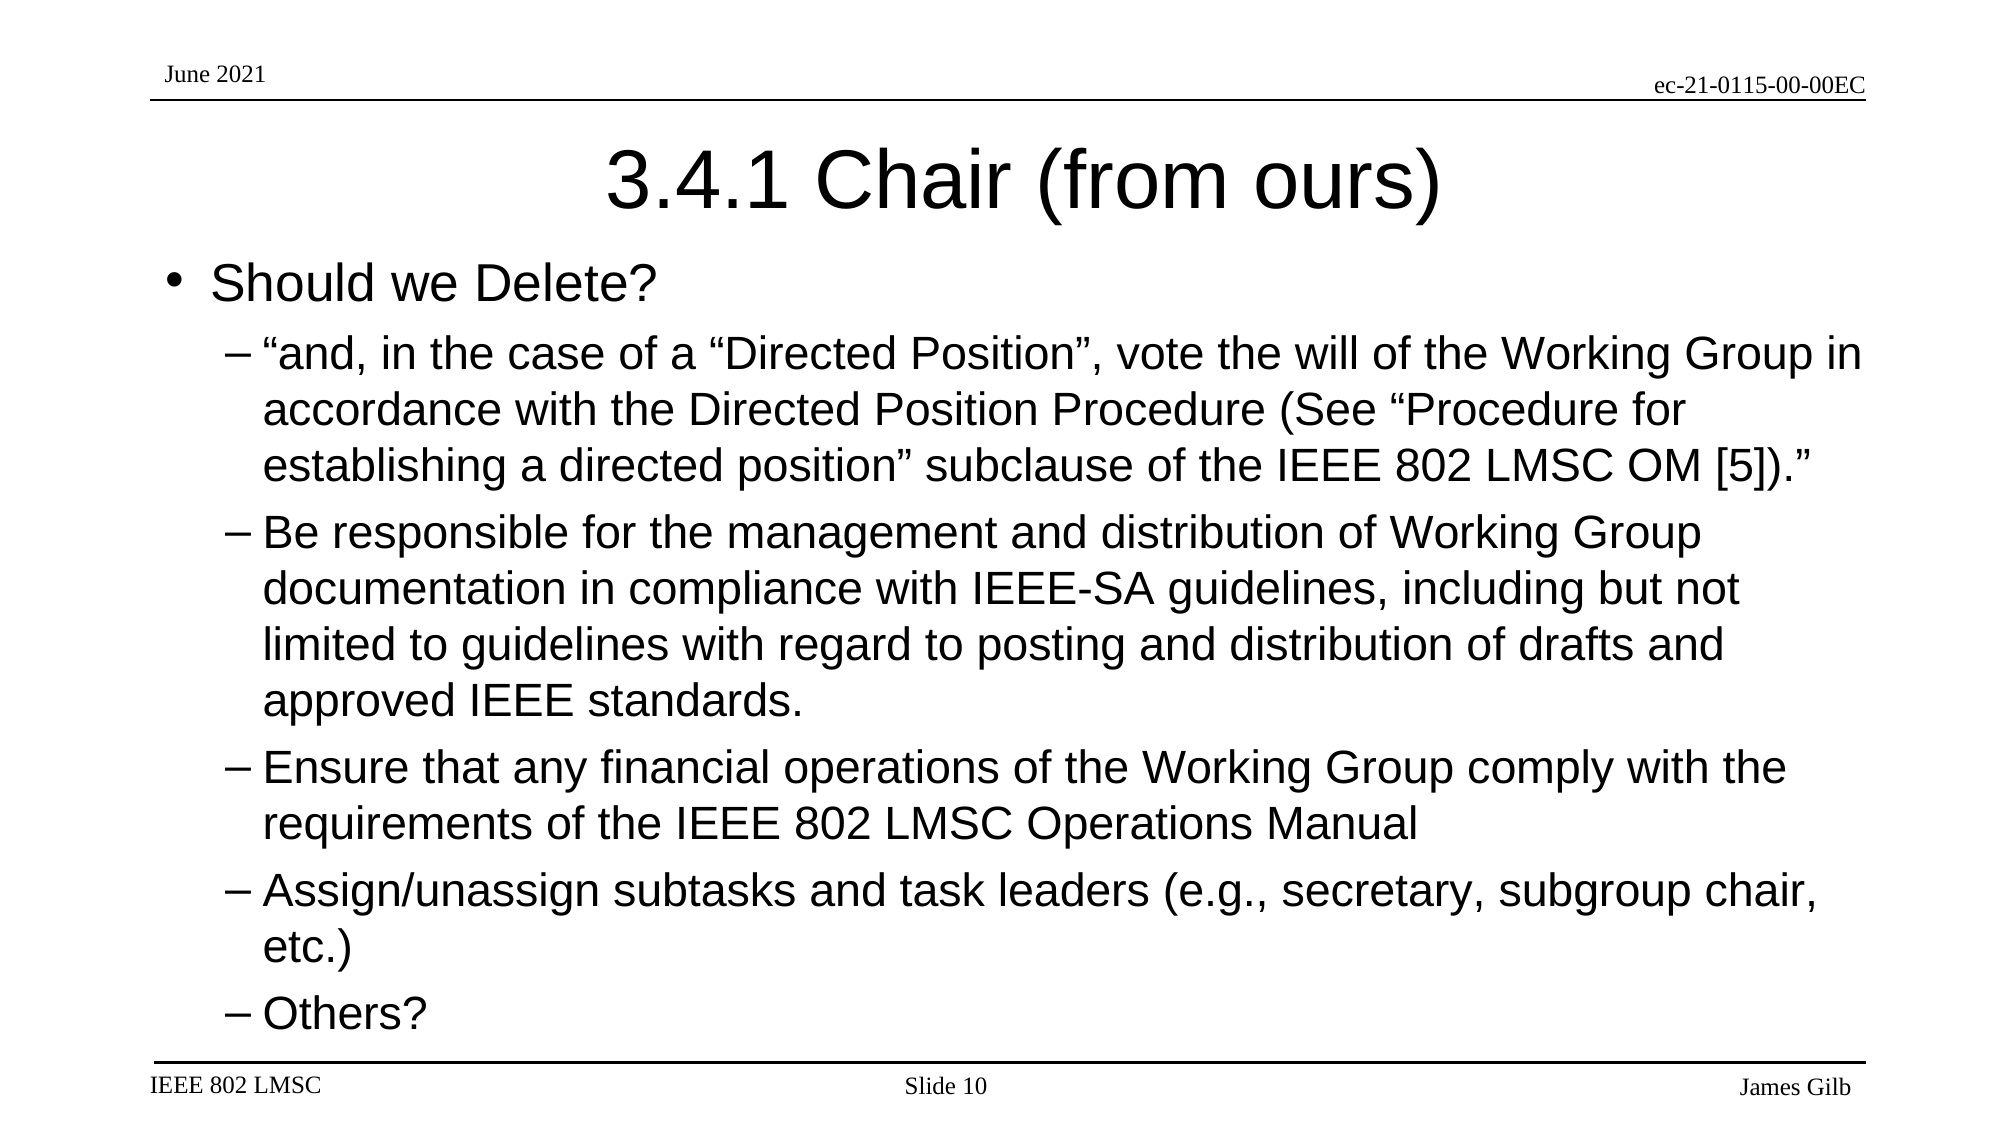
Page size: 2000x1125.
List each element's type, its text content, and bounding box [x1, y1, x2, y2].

title 3.4.1 Chair (from ours) [149, 112, 1900, 238]
list Should we Delete? “and, in the case of a “Directed Position”, vote the will of the Working Group in accordance with the Directed Position Procedure (See “Procedure for establishing a directed position” subclause of the IEEE 802 LMSC OM [5]).” Be responsible for the management and distribution of Working Group documentation in compliance with IEEE-SA guidelines, including but not limited to guidelines with regard to posting and distribution of drafts and approved IEEE standards. Ensure that any financial operations of the Working Group comply with the requirements of the IEEE 802 LMSC Operations Manual Assign/unassign subtasks and task leaders (e.g., secretary, subgroup chair, etc.) Others? [149, 239, 1900, 1051]
